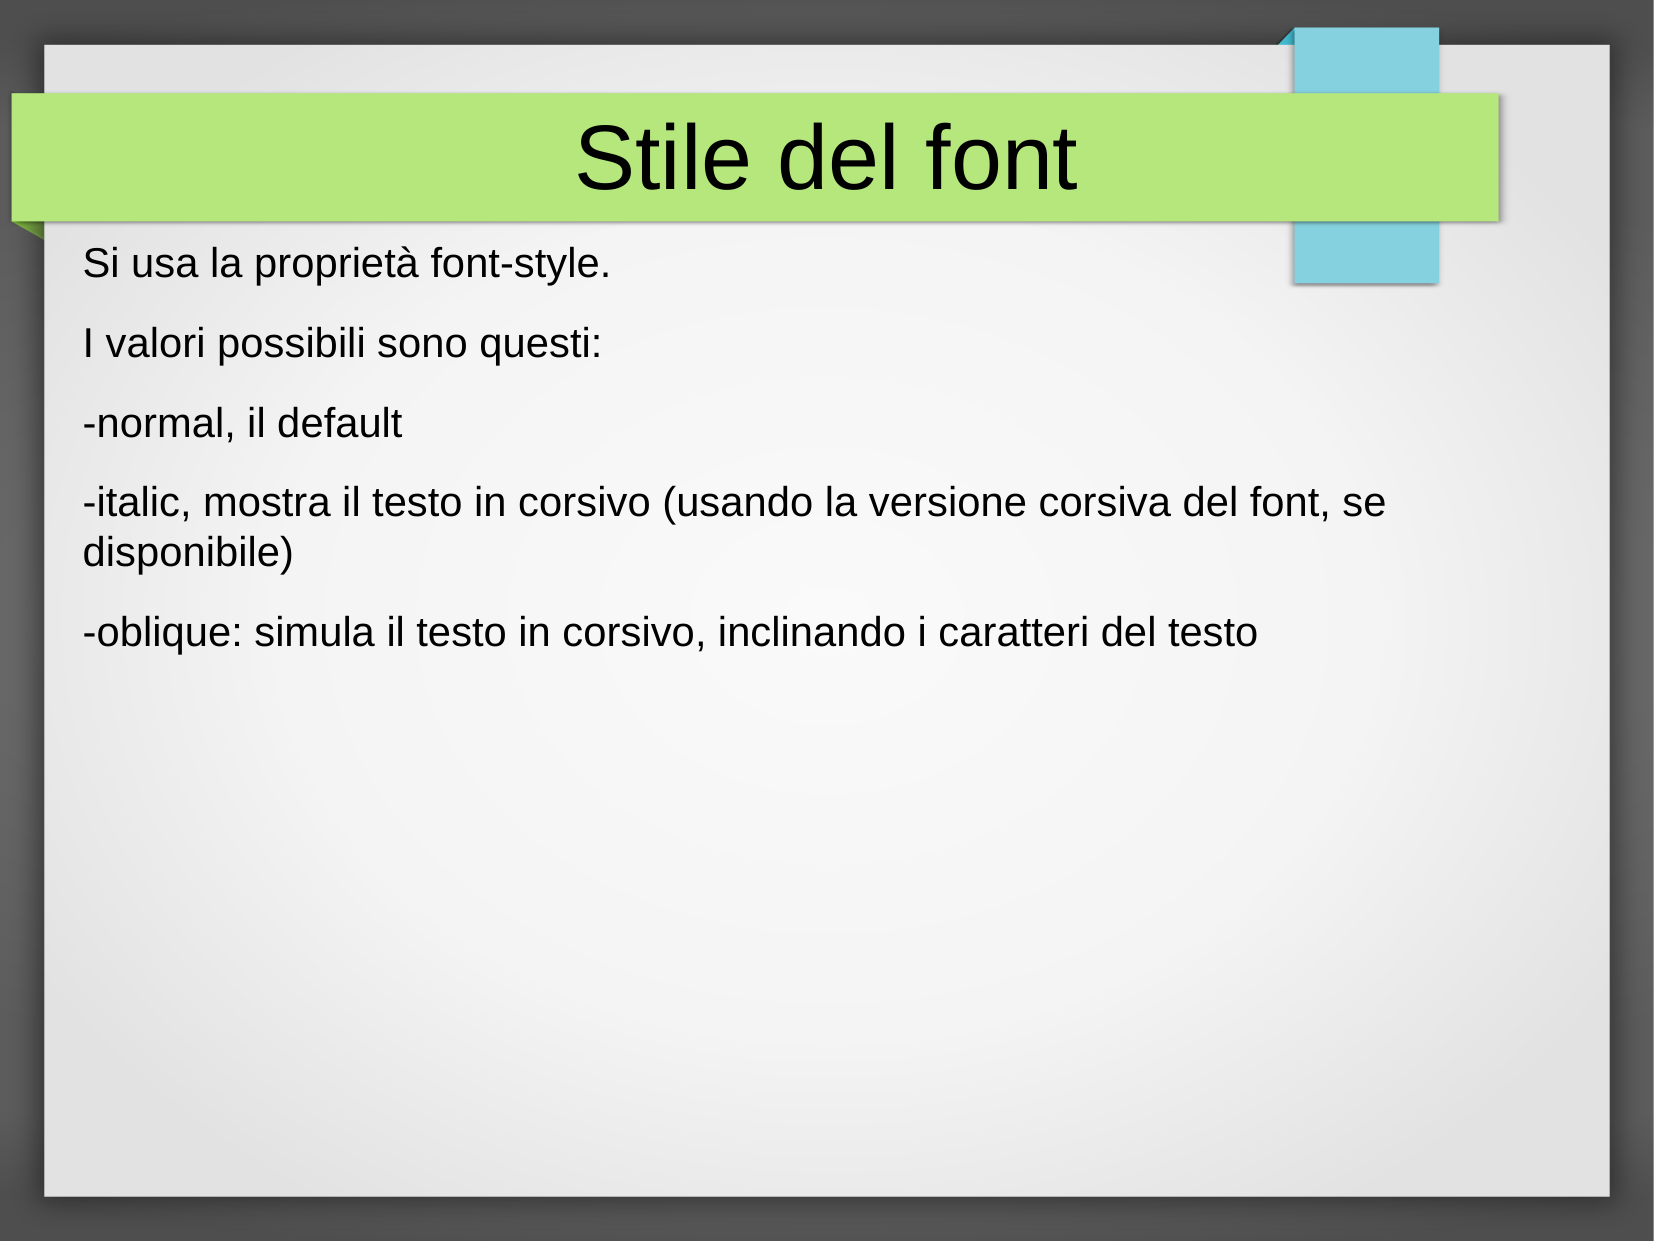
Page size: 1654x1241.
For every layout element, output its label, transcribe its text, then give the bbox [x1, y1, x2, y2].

title Stile del font [82, 49, 1571, 236]
list Si usa la proprietà font-style. I valori possibili sono questi: -normal, il default -italic, mostra il testo in corsivo (usando la versione corsiva del font, se disponibile) -oblique: simula il testo in corsivo, inclinando i caratteri del testo [82, 236, 1571, 1182]
picture [0, 0, 1654, 1241]
